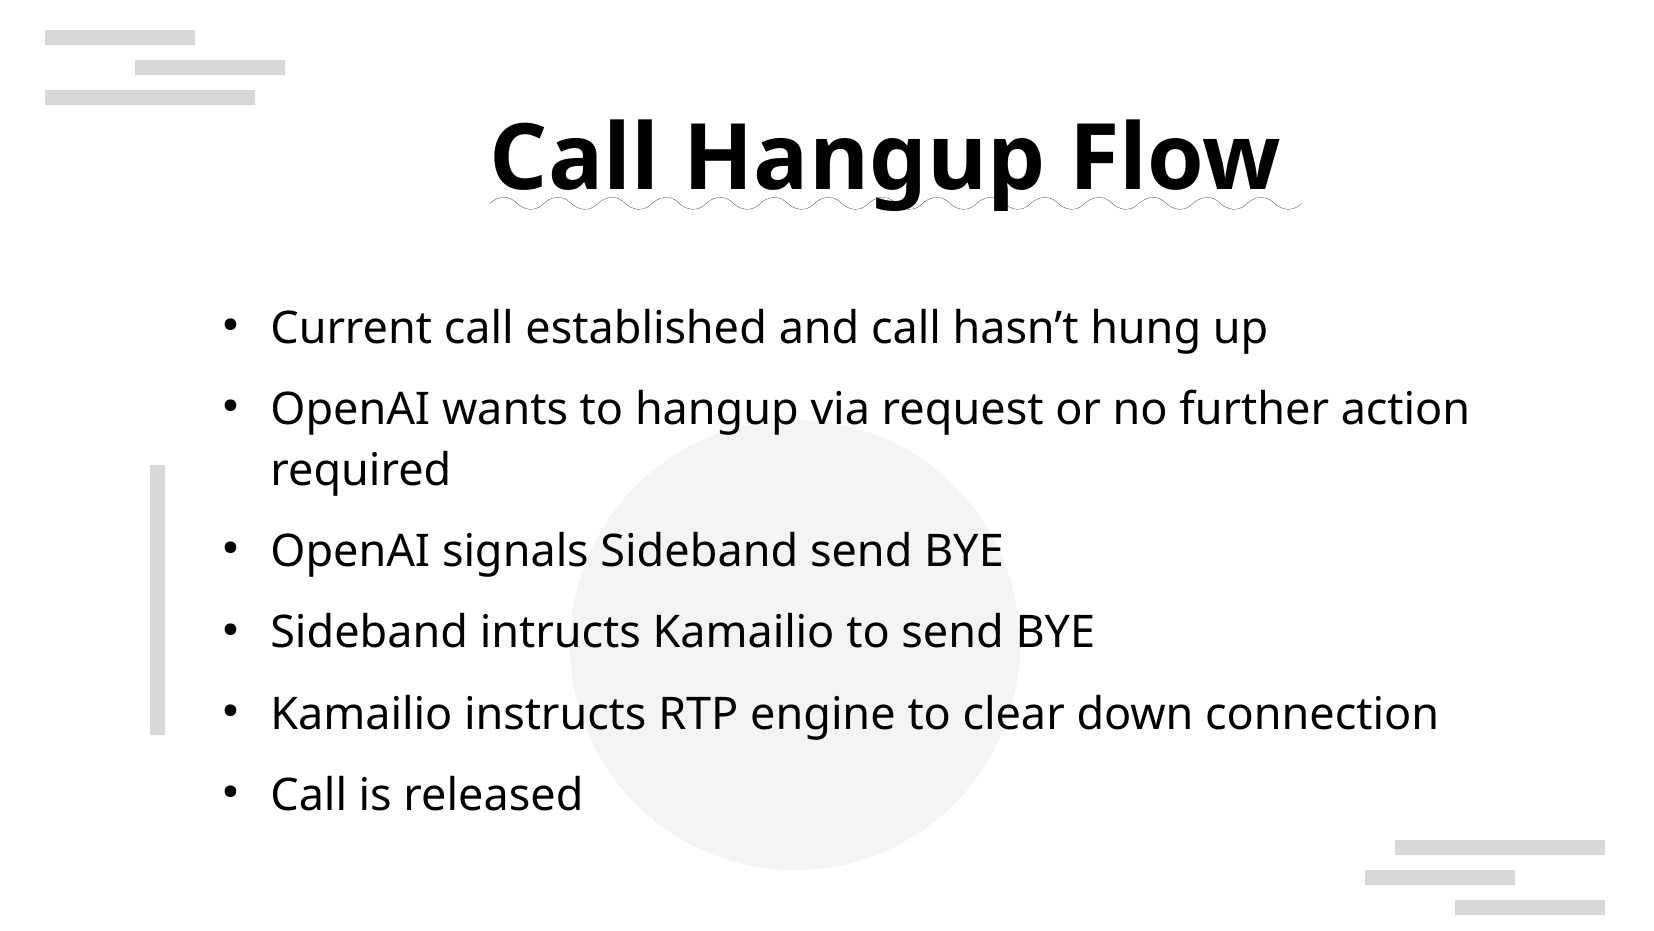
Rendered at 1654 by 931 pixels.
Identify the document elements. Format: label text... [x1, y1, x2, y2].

list Current call established and call hasn’t hung up OpenAI wants to hangup via request or no further action required OpenAI signals Sideband send BYE Sideband intructs Kamailio to send BYE Kamailio instructs RTP engine to clear down connection Call is released [206, 295, 1565, 835]
title Call Hangup Flow [206, 76, 1565, 233]
